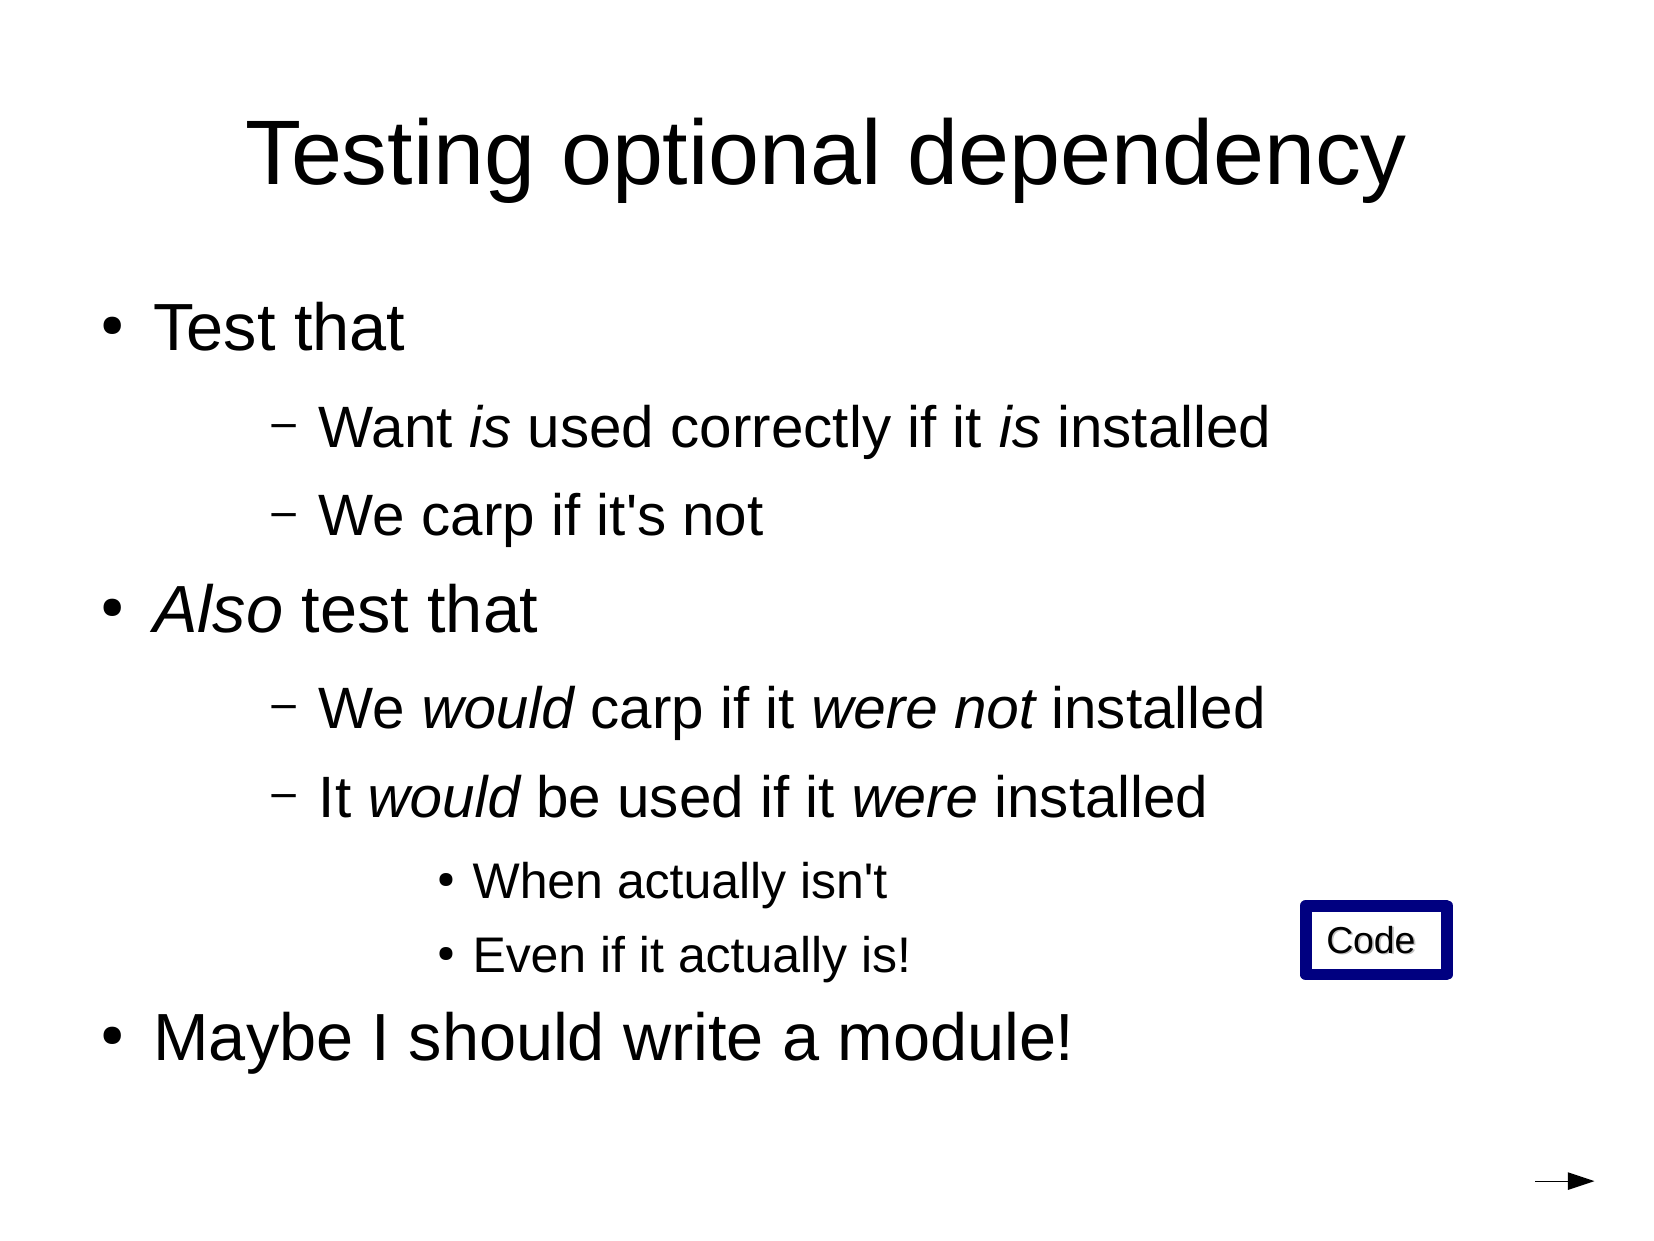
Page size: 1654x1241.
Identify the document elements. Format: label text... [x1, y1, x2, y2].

list Test that Want is used correctly if it is installed We carp if it's not Also test that We would carp if it were not installed It would be used if it were installed When actually isn't Even if it actually is! Maybe I should write a module! [82, 290, 1571, 1094]
text_box Code [1305, 905, 1447, 975]
title Testing optional dependency [82, 56, 1571, 250]
